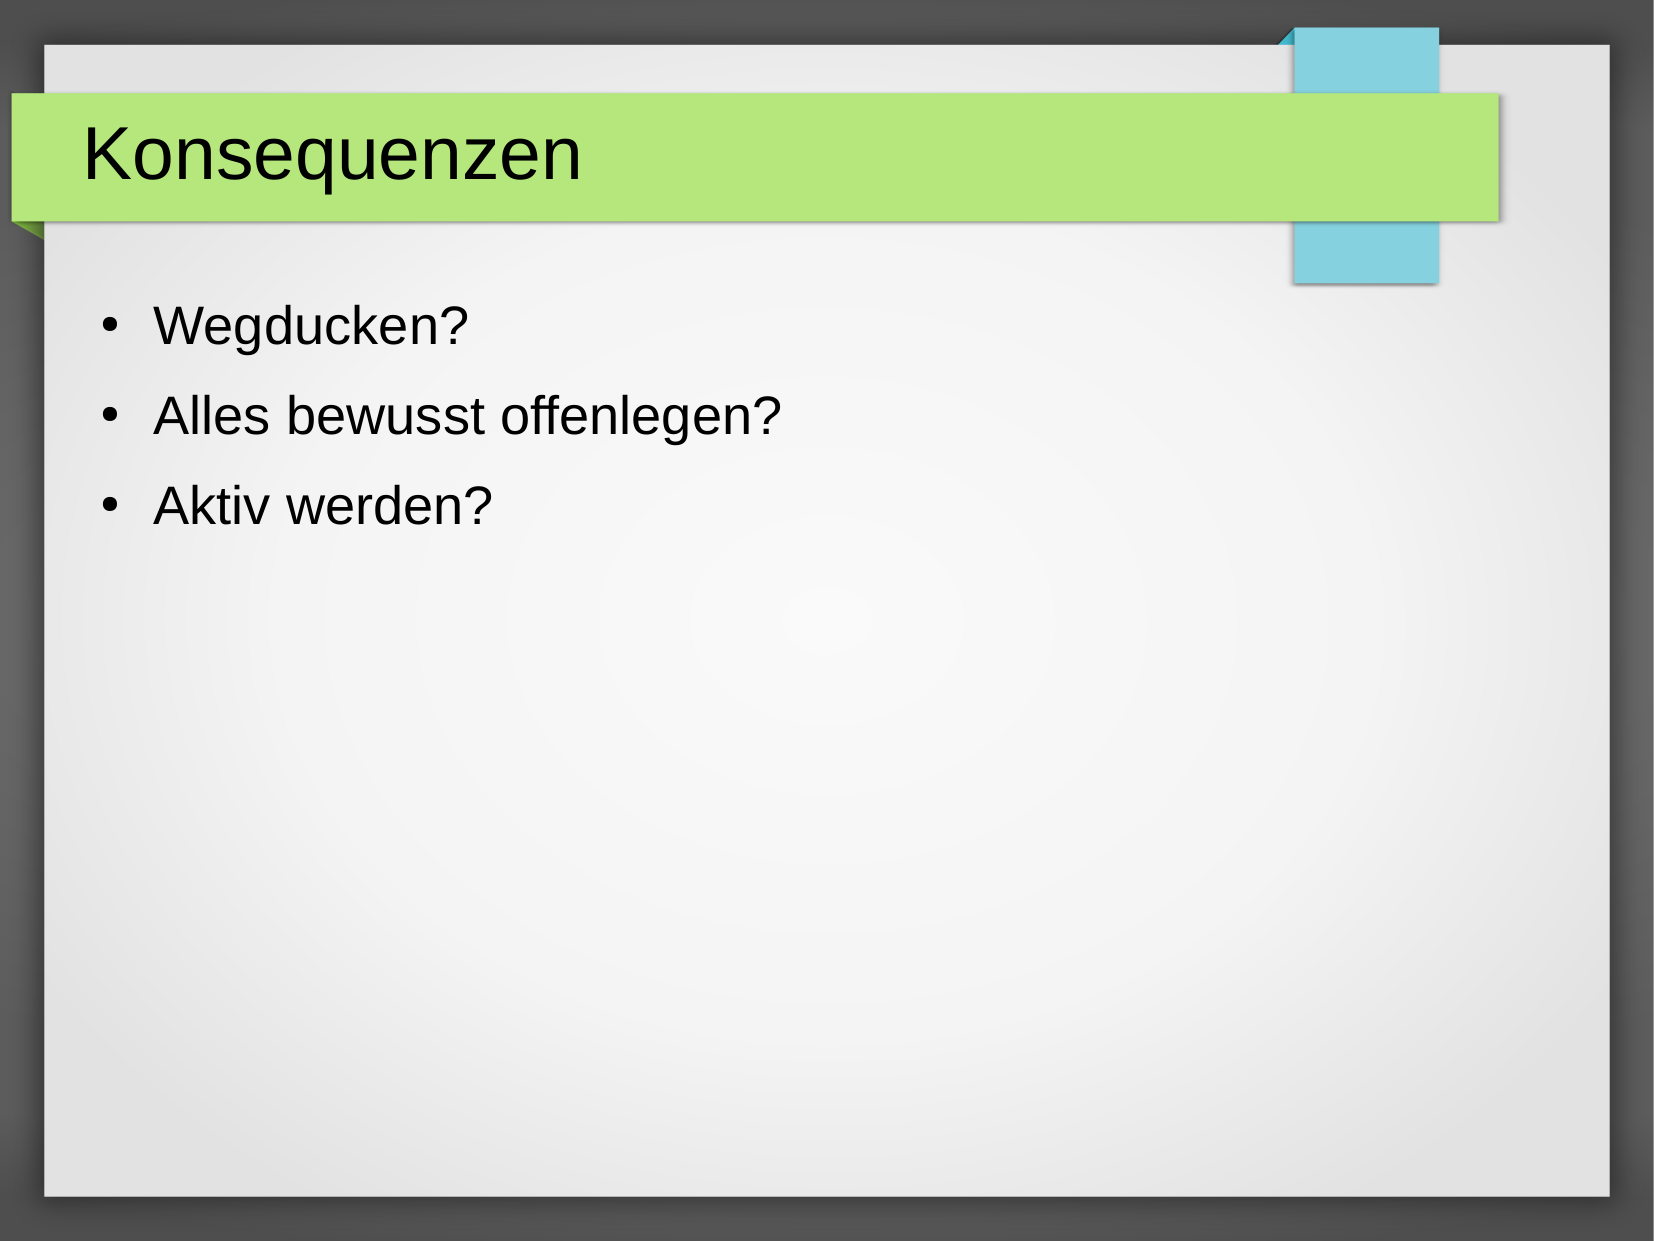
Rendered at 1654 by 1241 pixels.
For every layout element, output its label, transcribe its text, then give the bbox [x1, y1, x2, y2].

list Wegducken? Alles bewusst offenlegen? Aktiv werden? [82, 295, 1571, 1015]
picture [0, 0, 1654, 1241]
title Konsequenzen [82, 94, 1264, 213]
